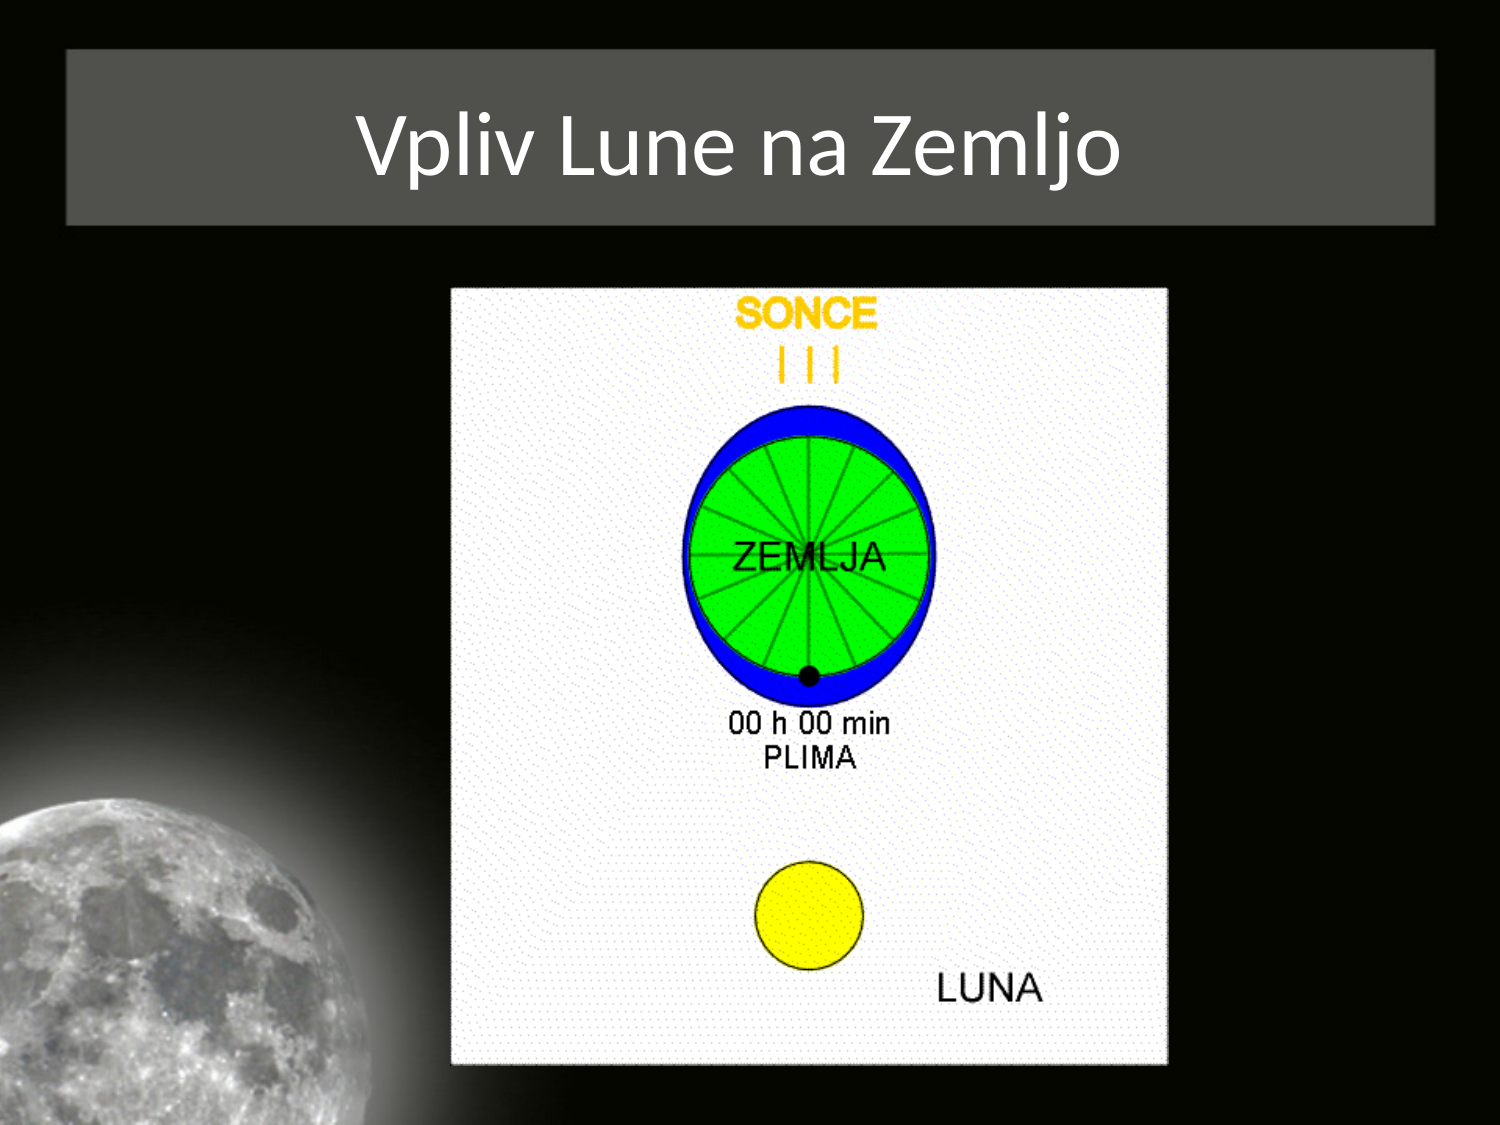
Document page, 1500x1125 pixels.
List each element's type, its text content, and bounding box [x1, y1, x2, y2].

title Vpliv Lune na Zemljo [75, 45, 1425, 233]
picture [0, 0, 1500, 1125]
